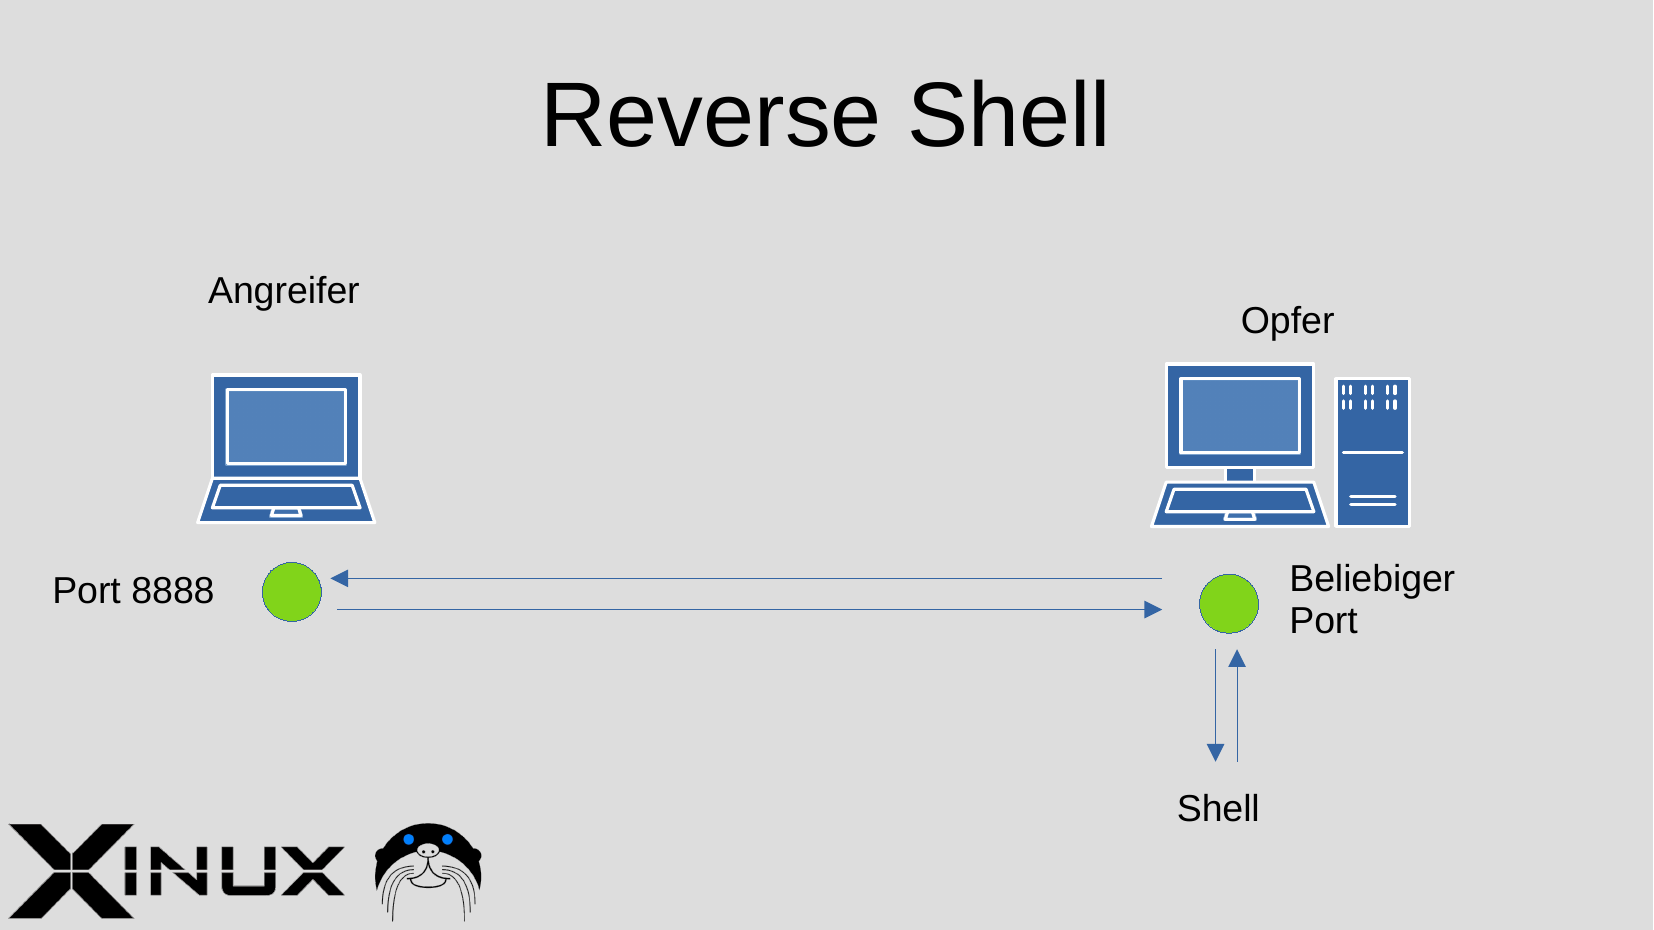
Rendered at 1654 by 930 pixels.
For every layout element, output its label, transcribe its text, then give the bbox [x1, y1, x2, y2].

text_box [197, 374, 375, 523]
text_box [262, 562, 322, 622]
text_box Port 8888 [37, 562, 230, 620]
text_box [1336, 378, 1410, 527]
title Reverse Shell [82, 37, 1571, 193]
text_box Shell [1162, 779, 1275, 837]
text_box Opfer [1226, 292, 1350, 350]
picture [0, 813, 488, 929]
text_box Beliebiger Port [1274, 550, 1471, 650]
text_box Angreifer [193, 262, 375, 320]
text_box [1199, 574, 1259, 634]
text_box [1151, 364, 1329, 527]
